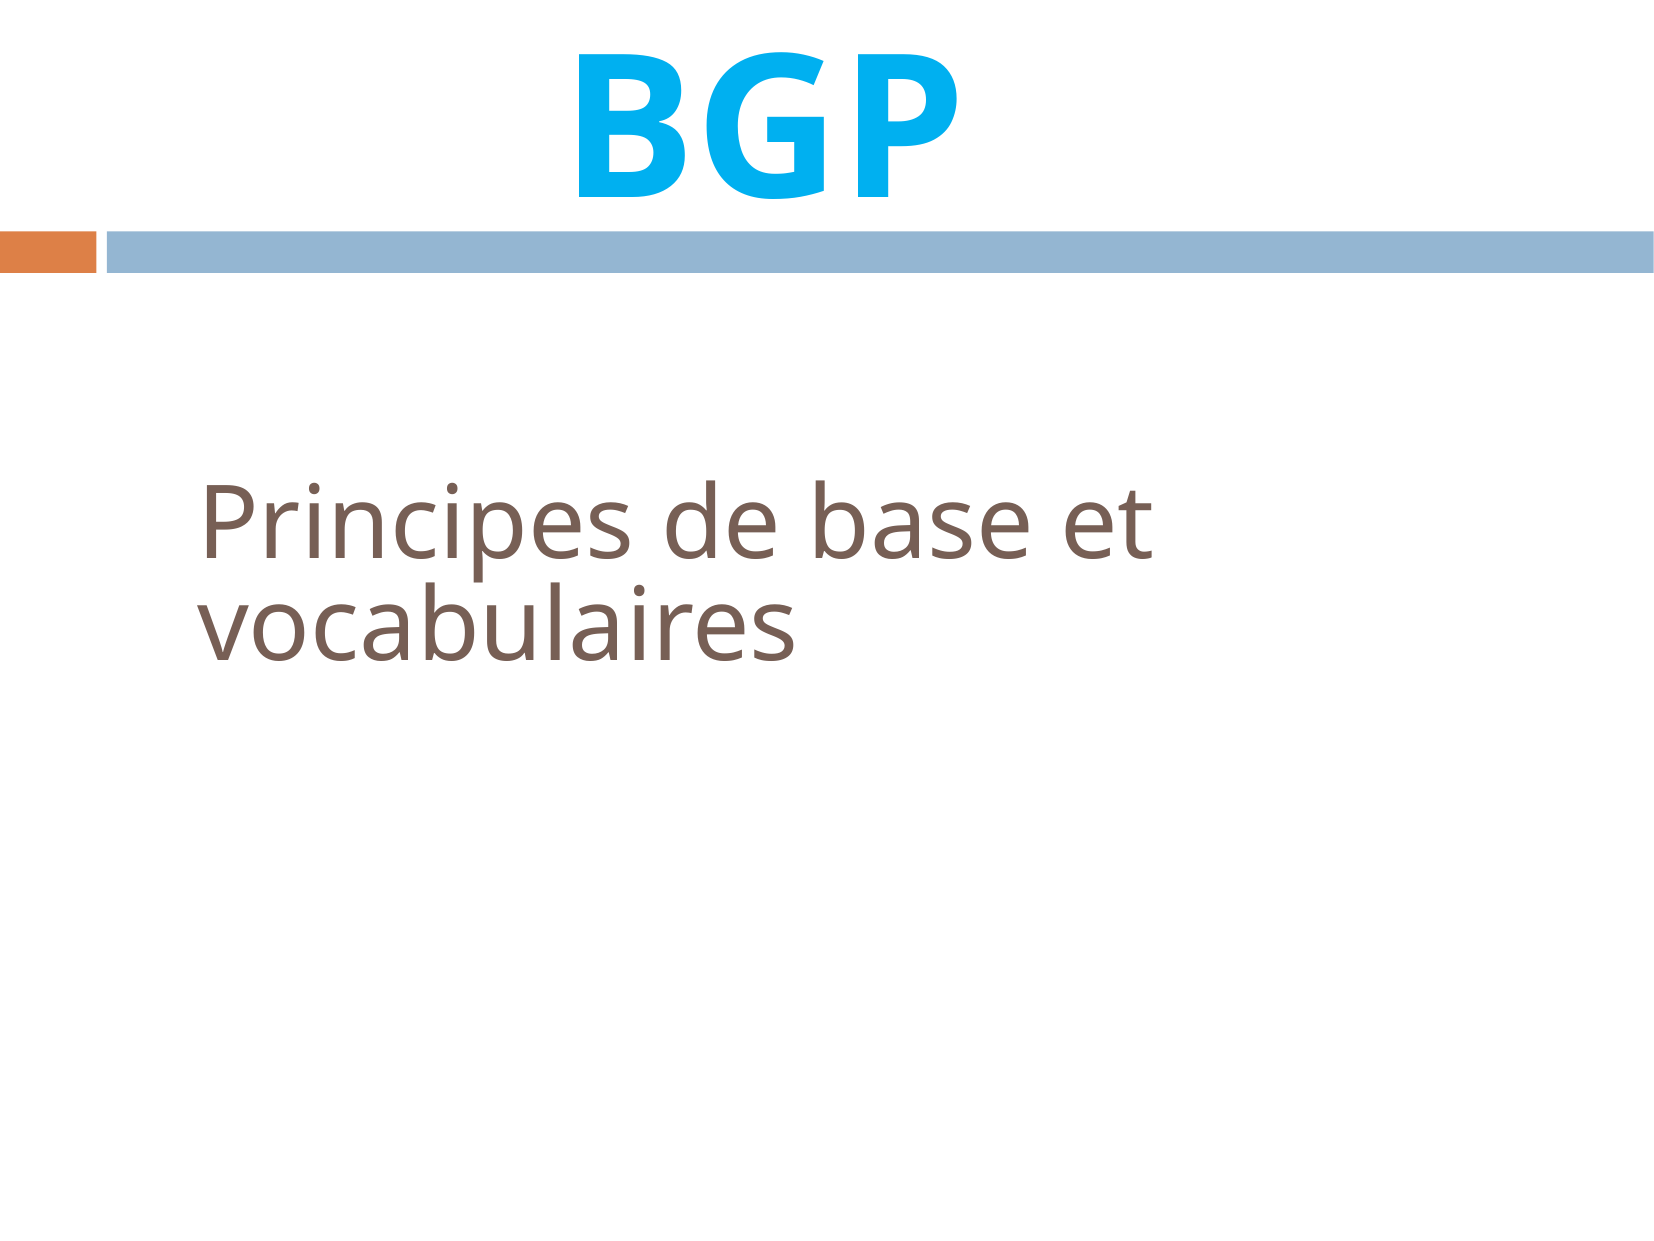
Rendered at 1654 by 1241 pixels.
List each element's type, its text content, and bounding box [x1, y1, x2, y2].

title Principes de base et vocabulaires [183, 475, 1590, 683]
text_box BGP [123, 41, 1530, 249]
